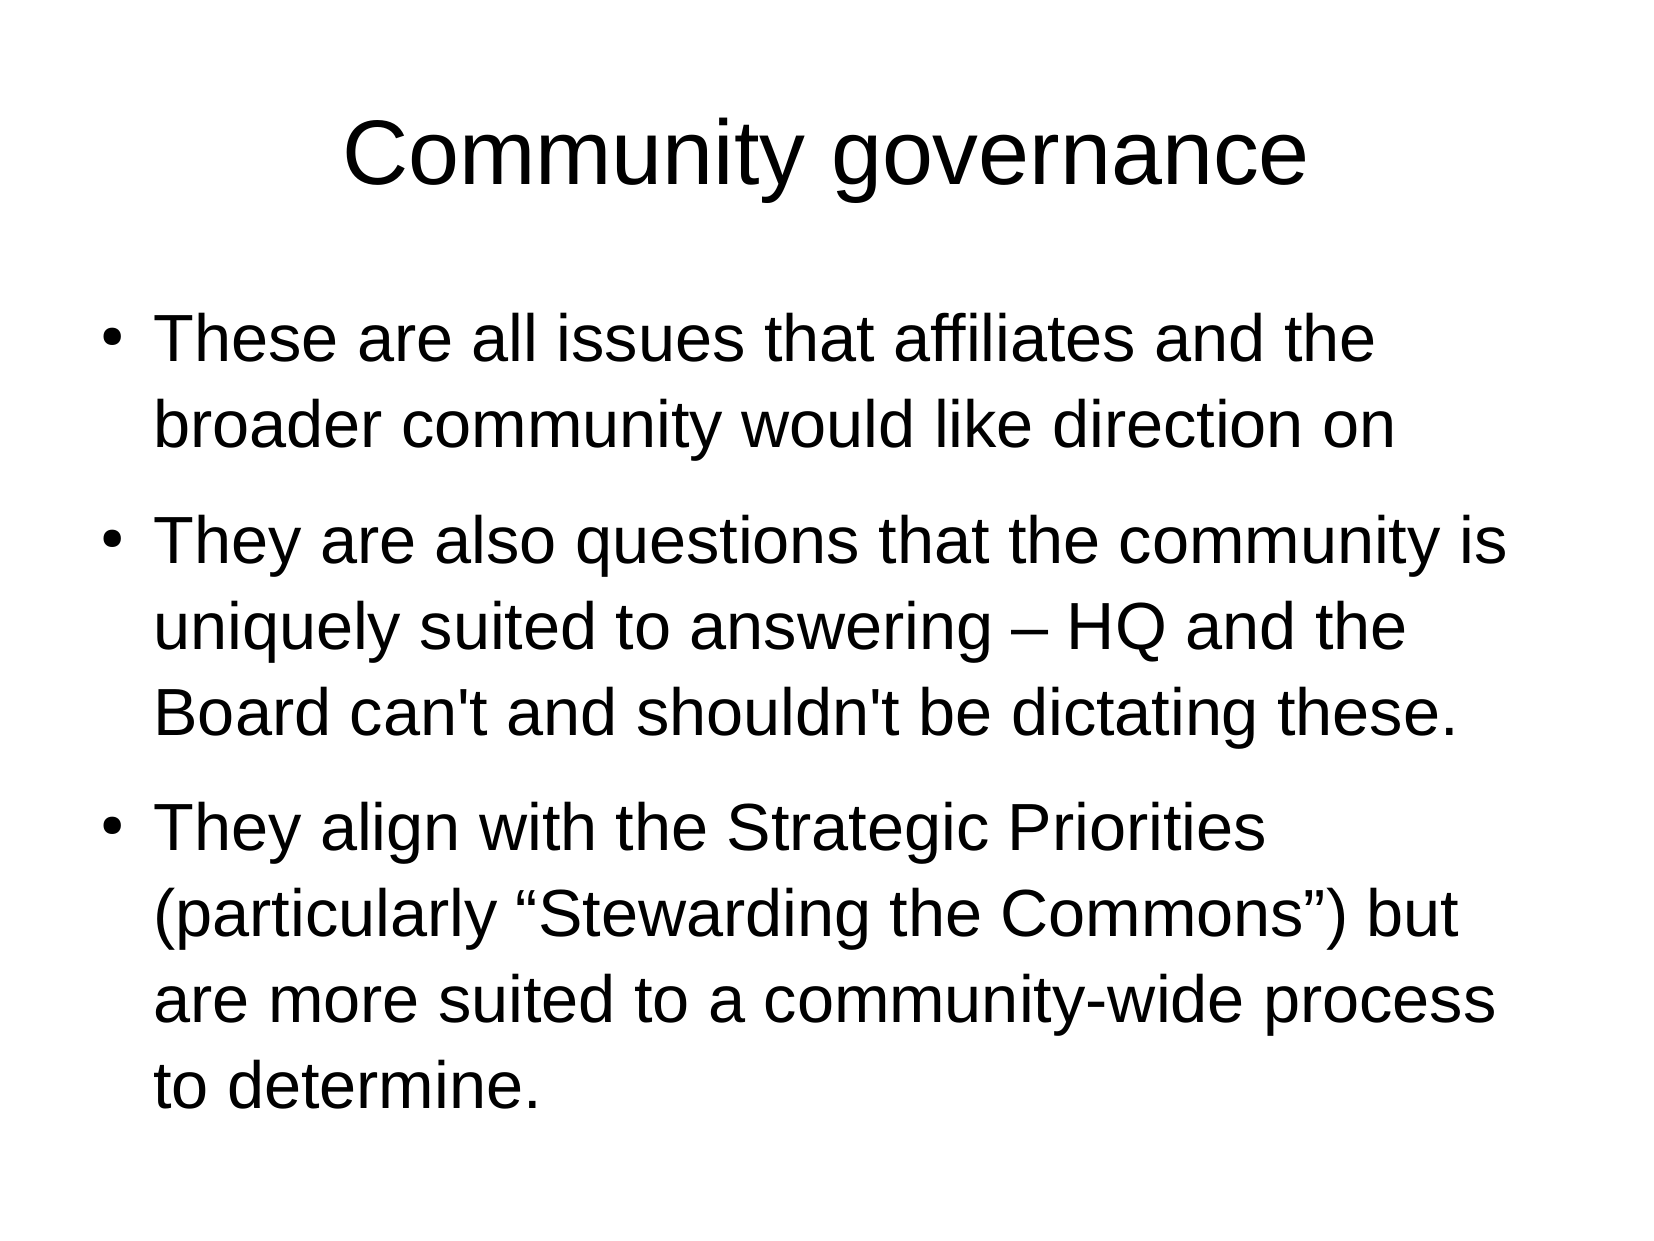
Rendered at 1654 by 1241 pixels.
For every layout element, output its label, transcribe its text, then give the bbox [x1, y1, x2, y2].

title Community governance [82, 49, 1571, 257]
list These are all issues that affiliates and the broader community would like direction on They are also questions that the community is uniquely suited to answering – HQ and the Board can't and shouldn't be dictating these. They align with the Strategic Priorities (particularly “Stewarding the Commons”) but are more suited to a community-wide process to determine. [82, 290, 1571, 1112]
